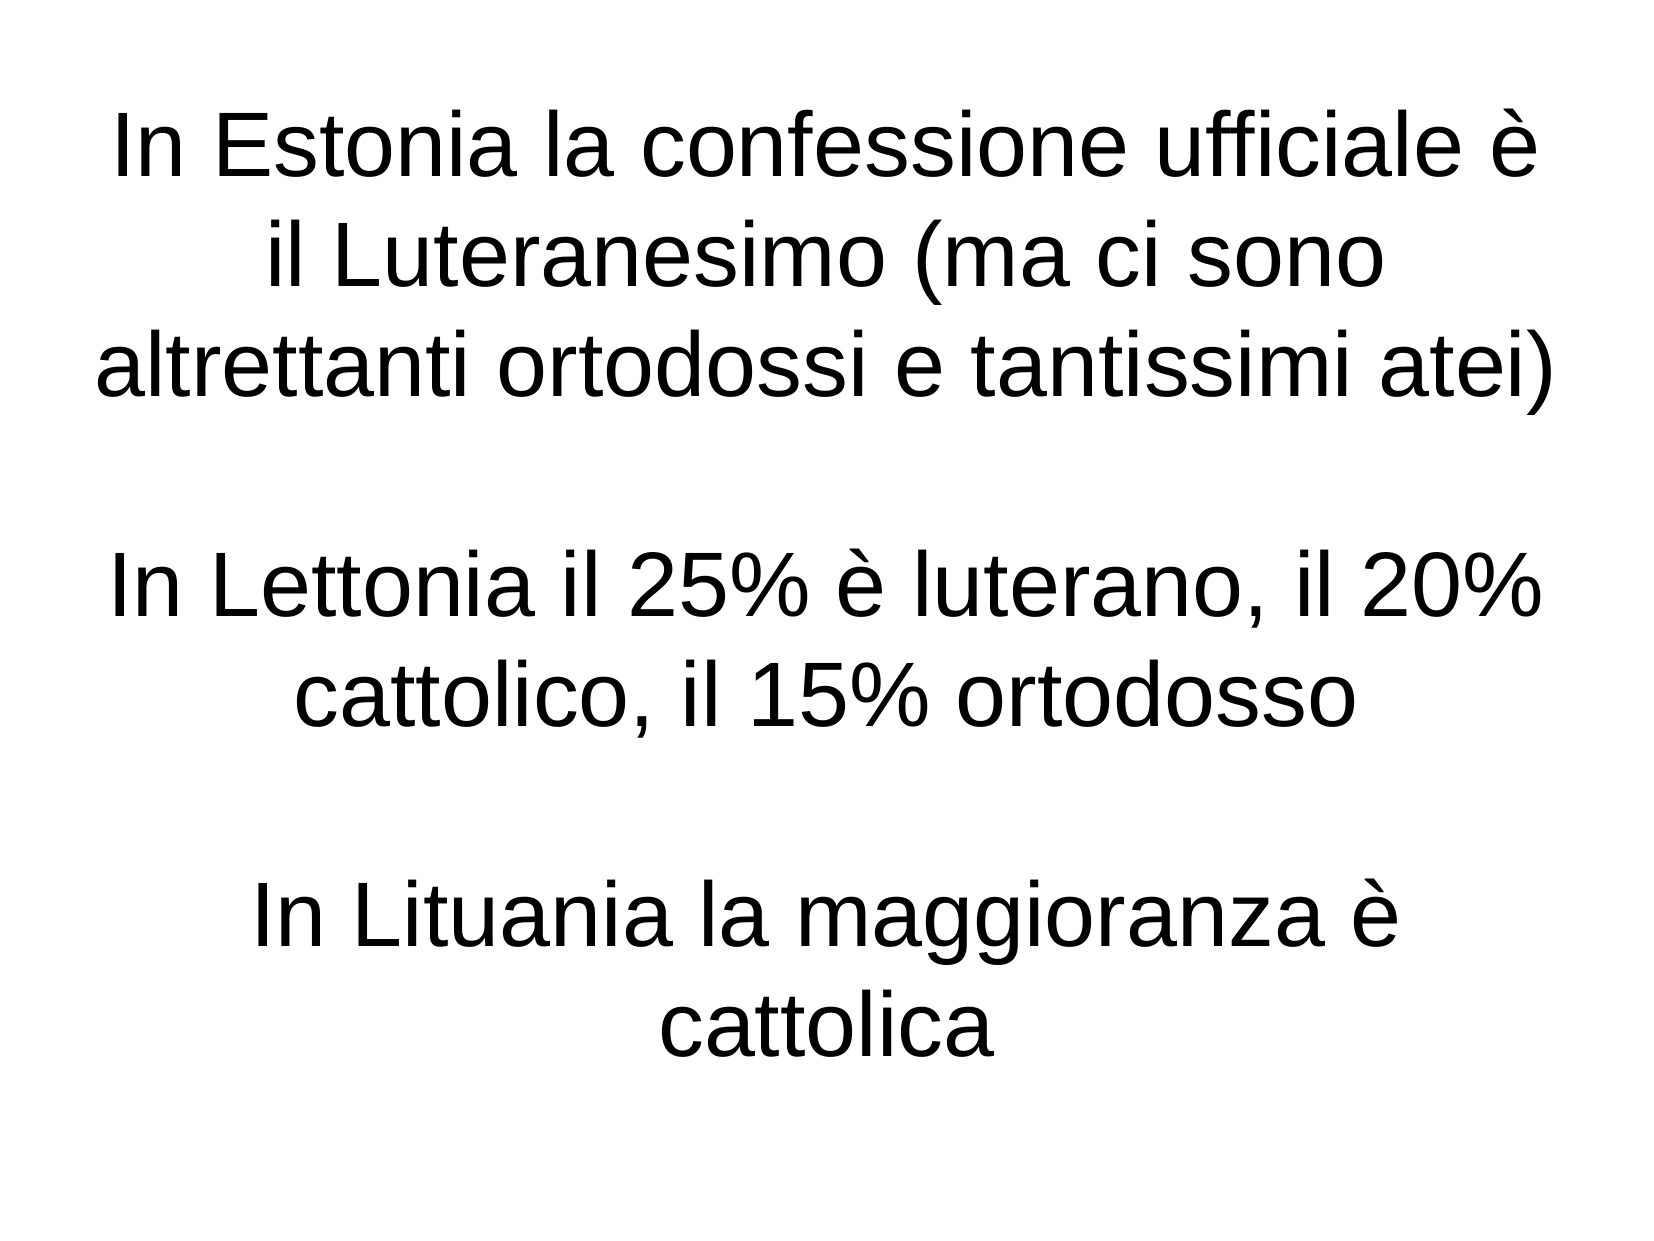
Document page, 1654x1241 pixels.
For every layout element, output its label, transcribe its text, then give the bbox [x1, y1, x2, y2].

title In Estonia la confessione ufficiale è il Luteranesimo (ma ci sono altrettanti ortodossi e tantissimi atei) In Lettonia il 25% è luterano, il 20% cattolico, il 15% ortodosso In Lituania la maggioranza è cattolica [82, 118, 1571, 1041]
